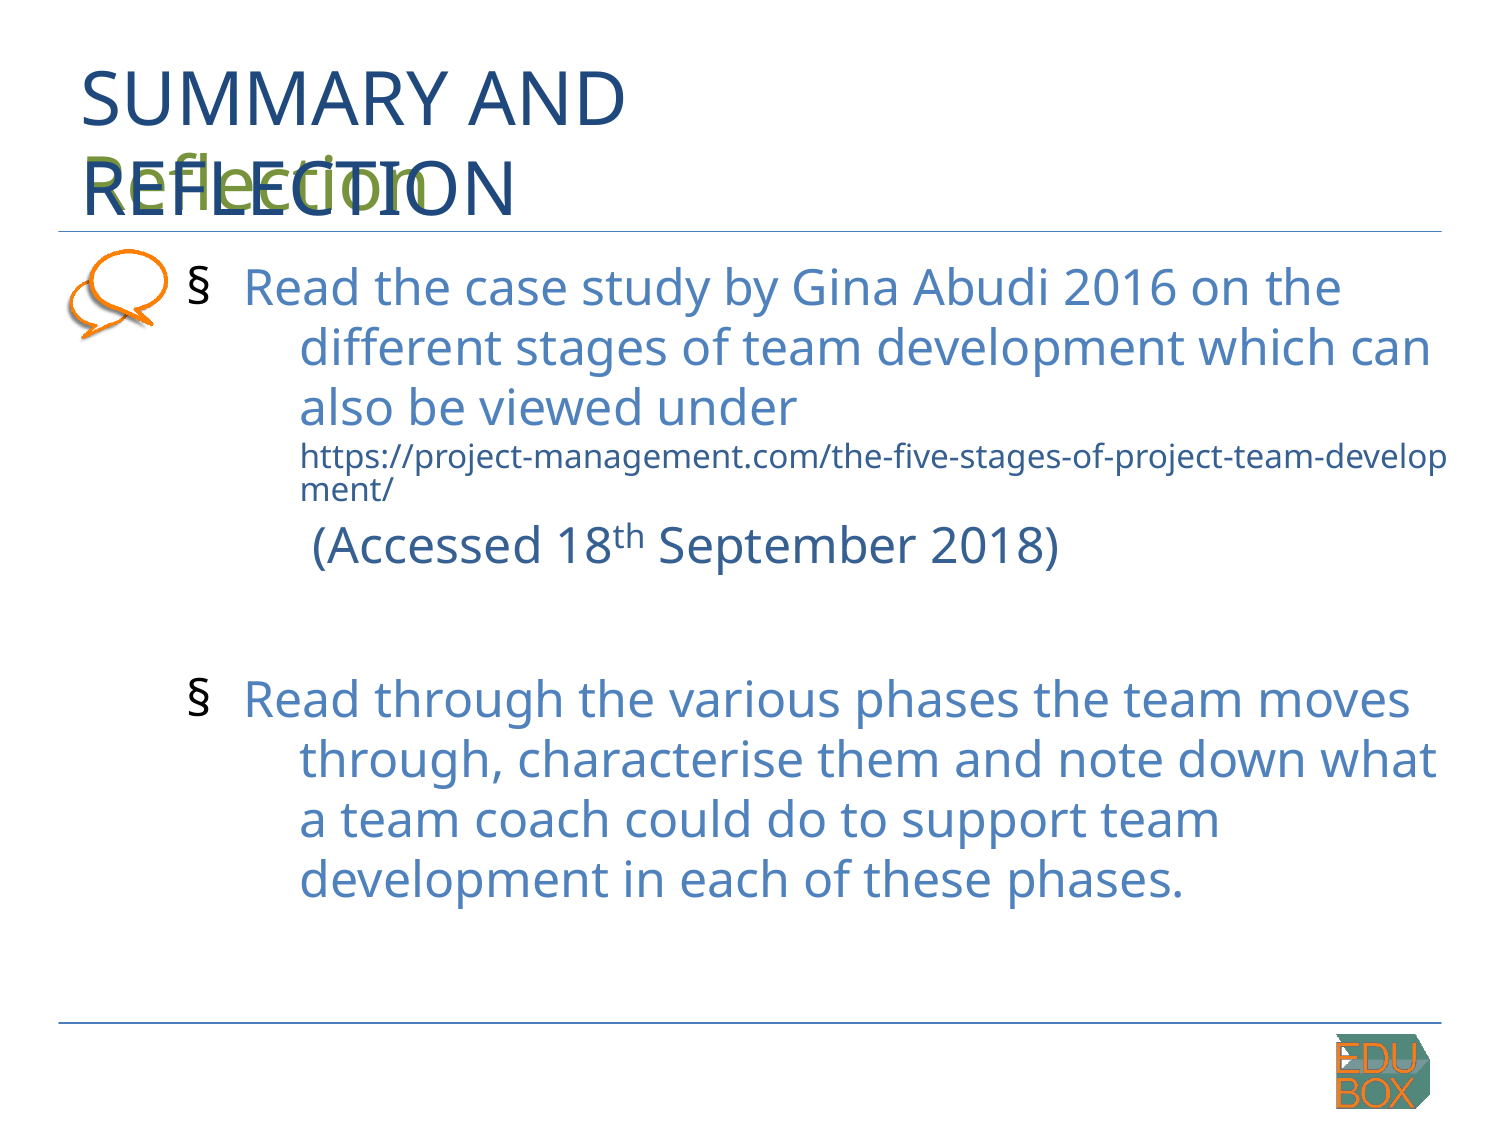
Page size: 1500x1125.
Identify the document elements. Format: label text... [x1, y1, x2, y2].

list Reflection [64, 153, 1040, 247]
title SUMMARY AND REFLECTION [64, 42, 1377, 153]
picture [64, 249, 168, 345]
text_box Read the case study by Gina Abudi 2016 on the different stages of team development which can also be viewed under https://project-management.com/the-five-stages-of-project-team-development/ (Accessed 18th September 2018) Read through the various phases the team moves through, characterise them and note down what a team coach could do to support team development in each of these phases. [171, 247, 1475, 998]
picture [1328, 1028, 1437, 1114]
